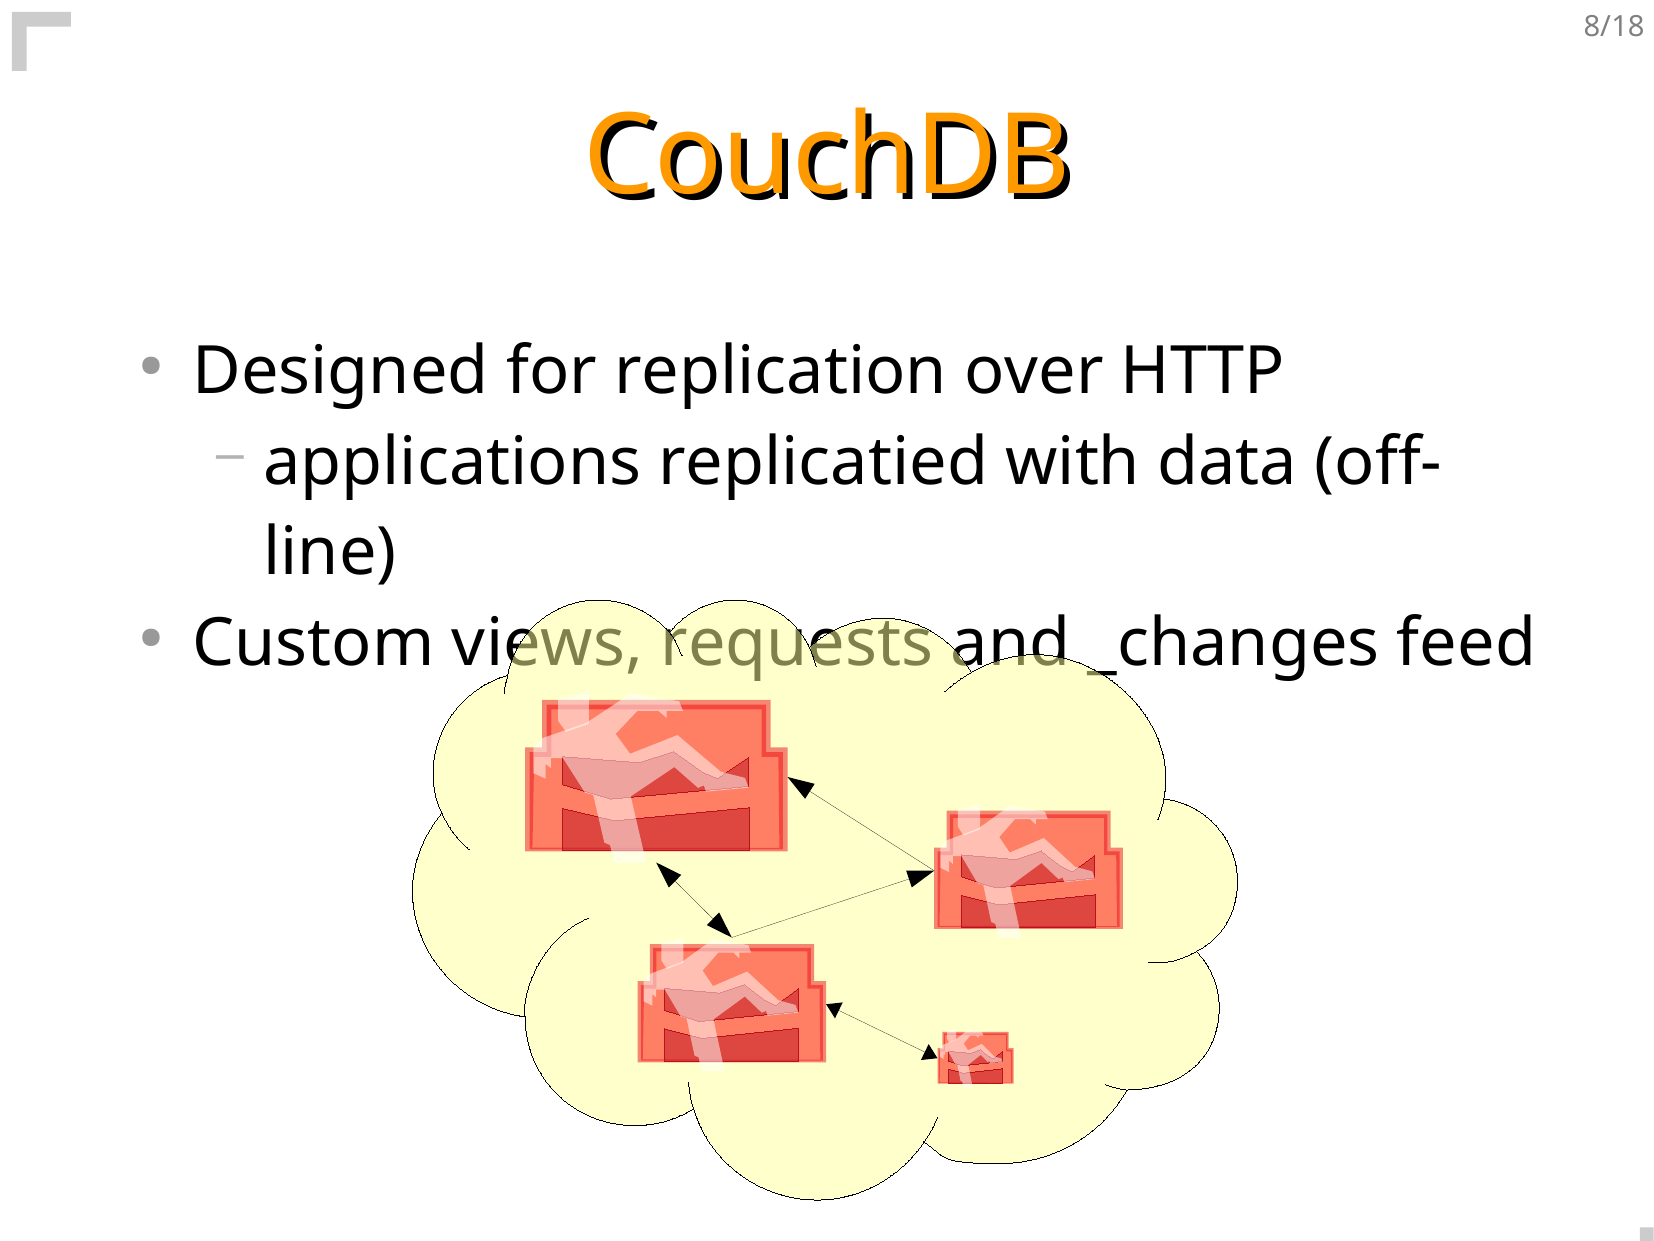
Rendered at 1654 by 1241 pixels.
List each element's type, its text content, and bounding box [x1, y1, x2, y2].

list Designed for replication over HTTP applications replicatied with data (off-line) Custom views, requests and _changes feed [121, 322, 1561, 1132]
title CouchDB [121, 46, 1534, 254]
text_box [412, 600, 1238, 1201]
